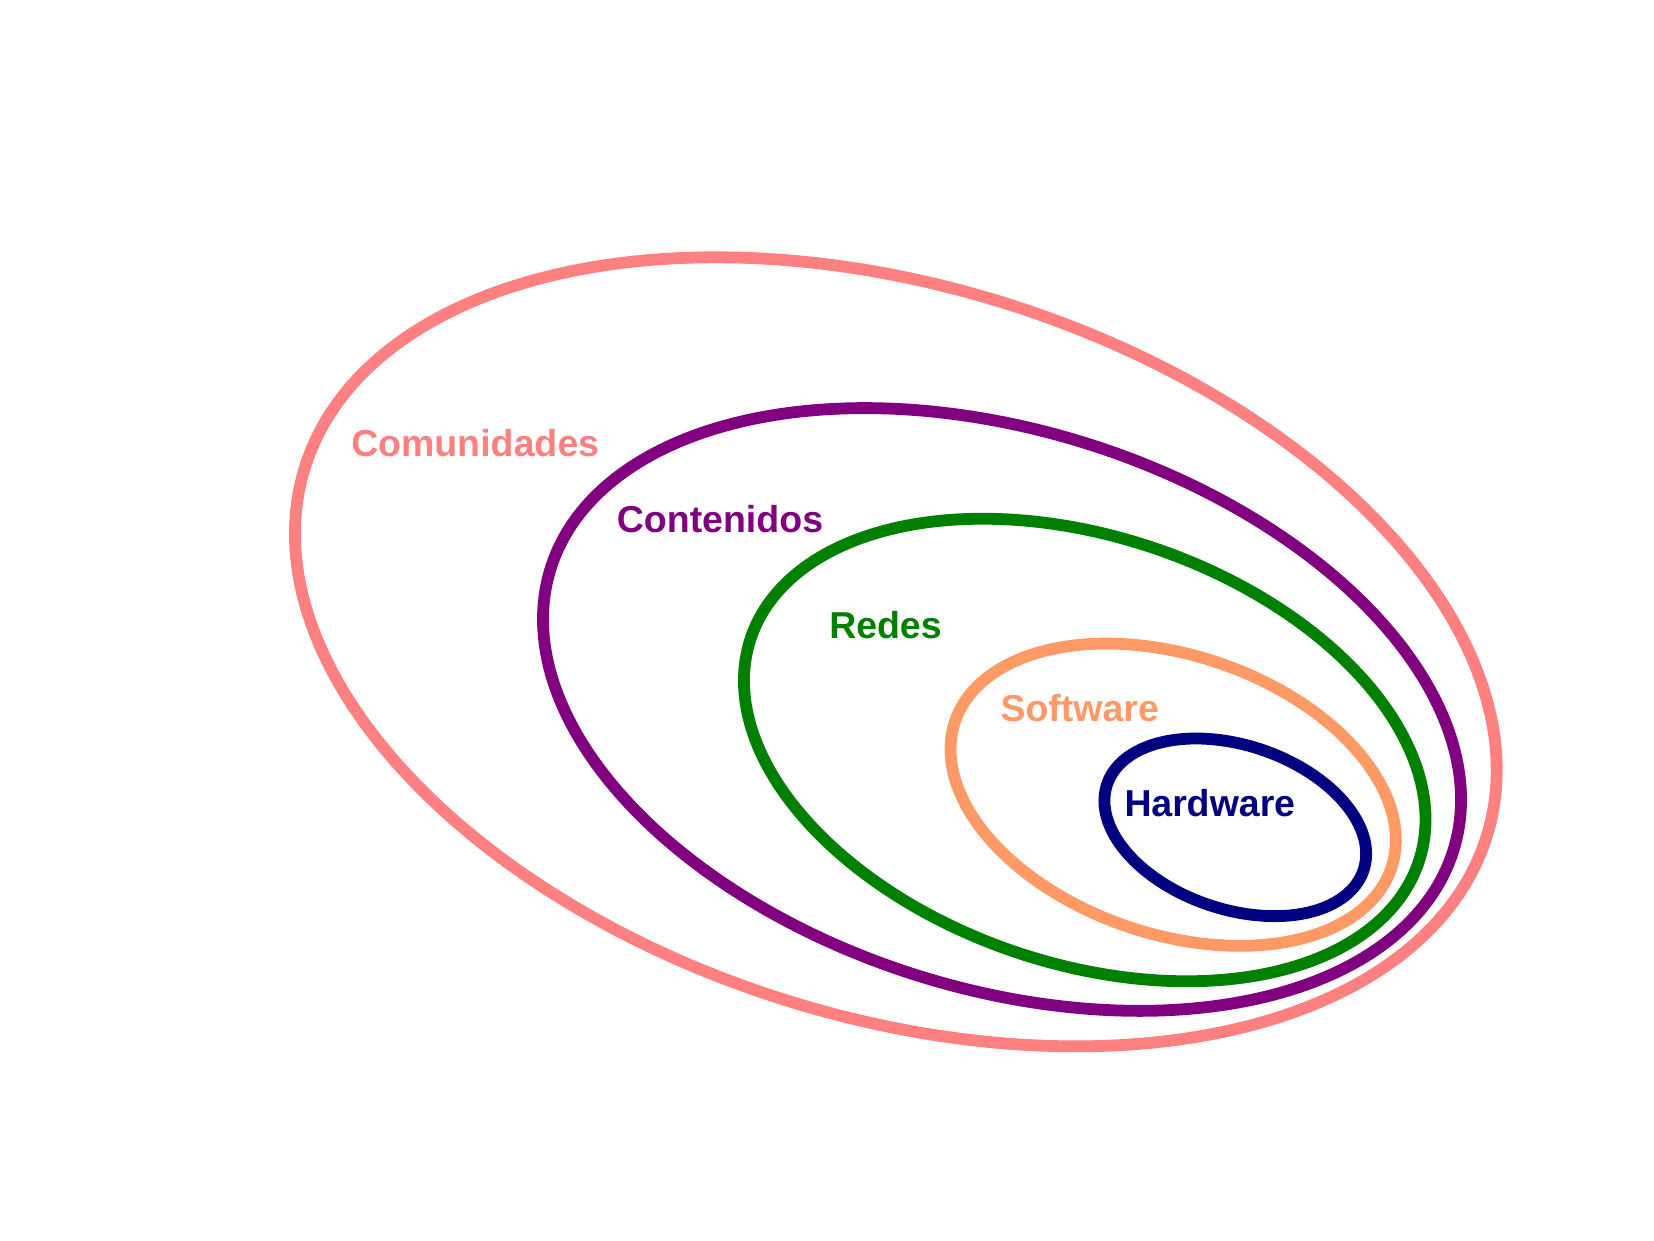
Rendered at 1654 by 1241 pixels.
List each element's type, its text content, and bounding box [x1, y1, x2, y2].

text_box Redes [814, 597, 957, 656]
text_box Software [985, 680, 1175, 739]
text_box Comunidades [336, 414, 615, 473]
text_box Contenidos [602, 491, 839, 550]
text_box Hardware [1109, 774, 1312, 833]
